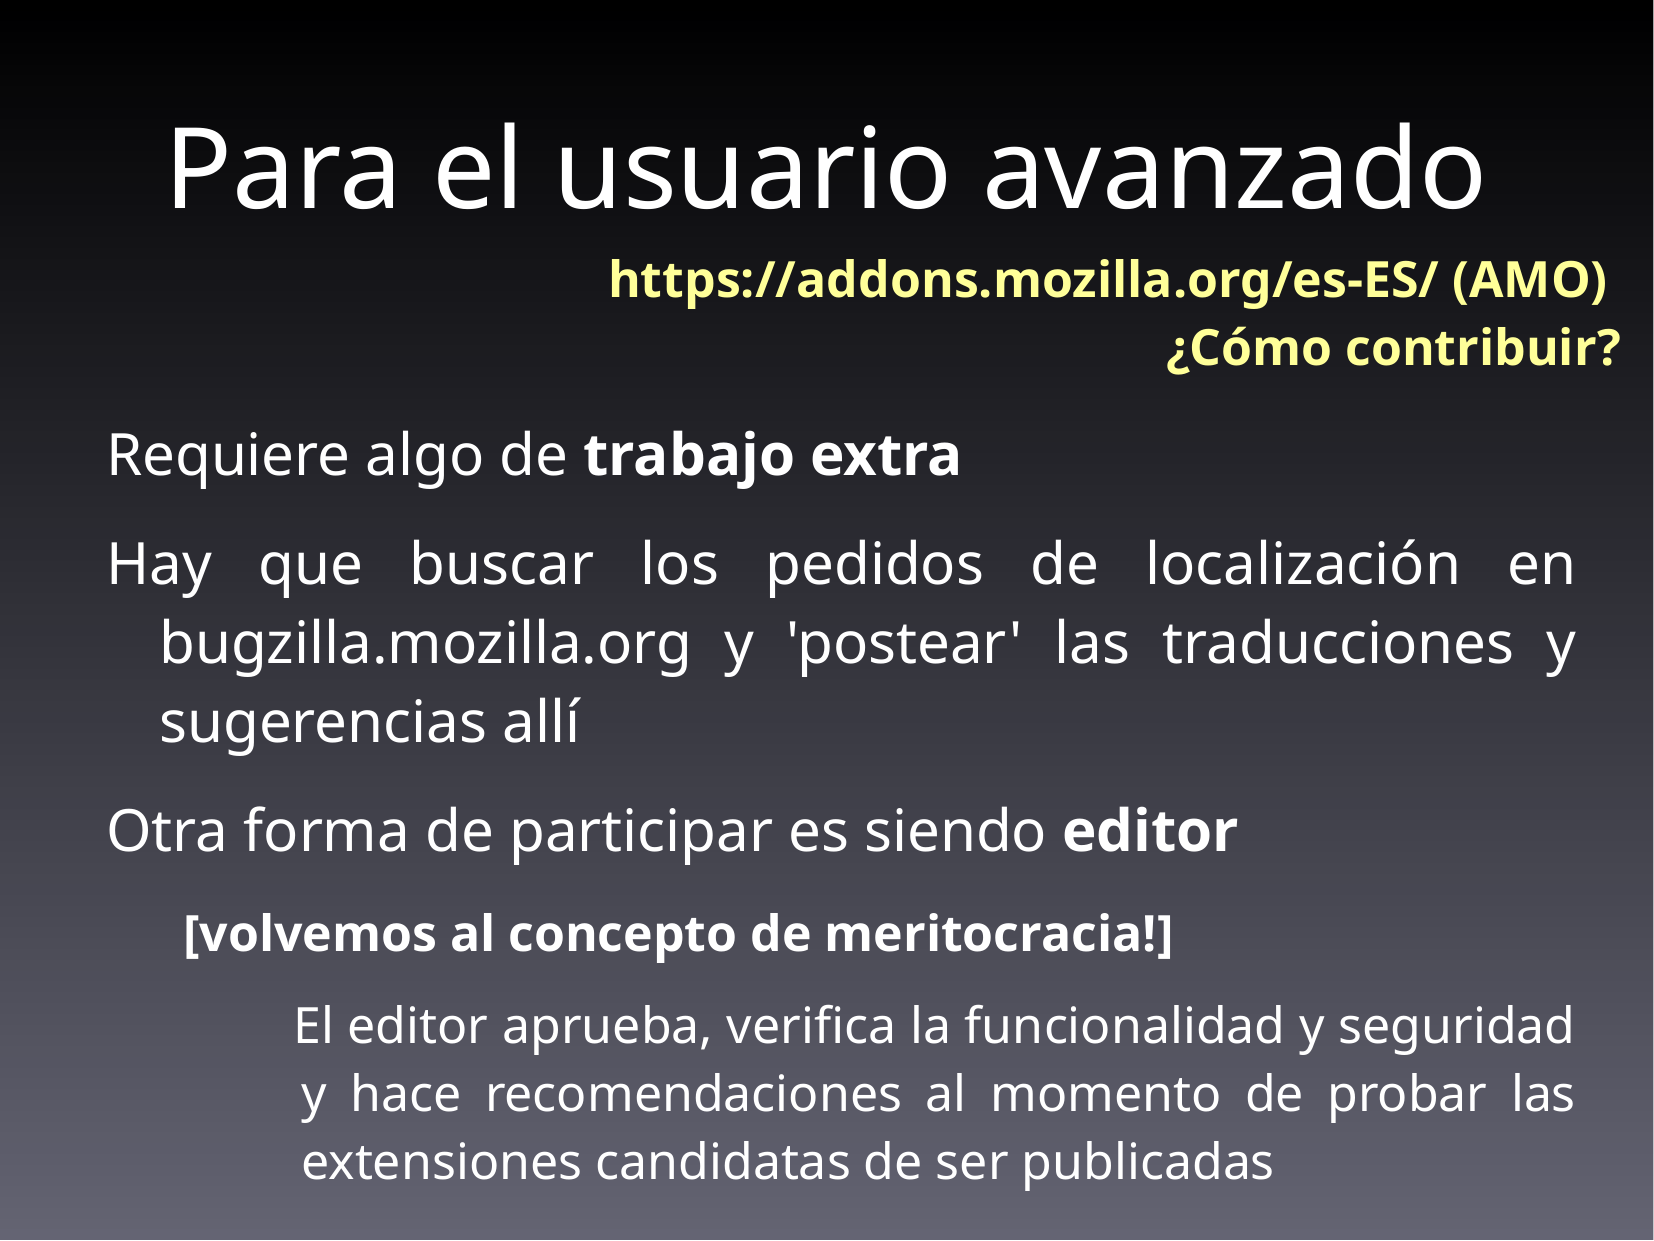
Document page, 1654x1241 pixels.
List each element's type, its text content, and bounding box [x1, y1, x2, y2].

title Para el usuario avanzado [29, 61, 1625, 236]
text_box https://addons.mozilla.org/es-ES/ (AMO) ¿Cómo contribuir? [11, 236, 1636, 367]
list Requiere algo de trabajo extra Hay que buscar los pedidos de localización en bugzilla.mozilla.org y 'postear' las traducciones y sugerencias allí Otra forma de participar es siendo editor [volvemos al concepto de meritocracia!] El editor aprueba, verifica la funcionalidad y seguridad y hace recomendaciones al momento de probar las extensiones candidatas de ser publicadas [88, 413, 1577, 1218]
